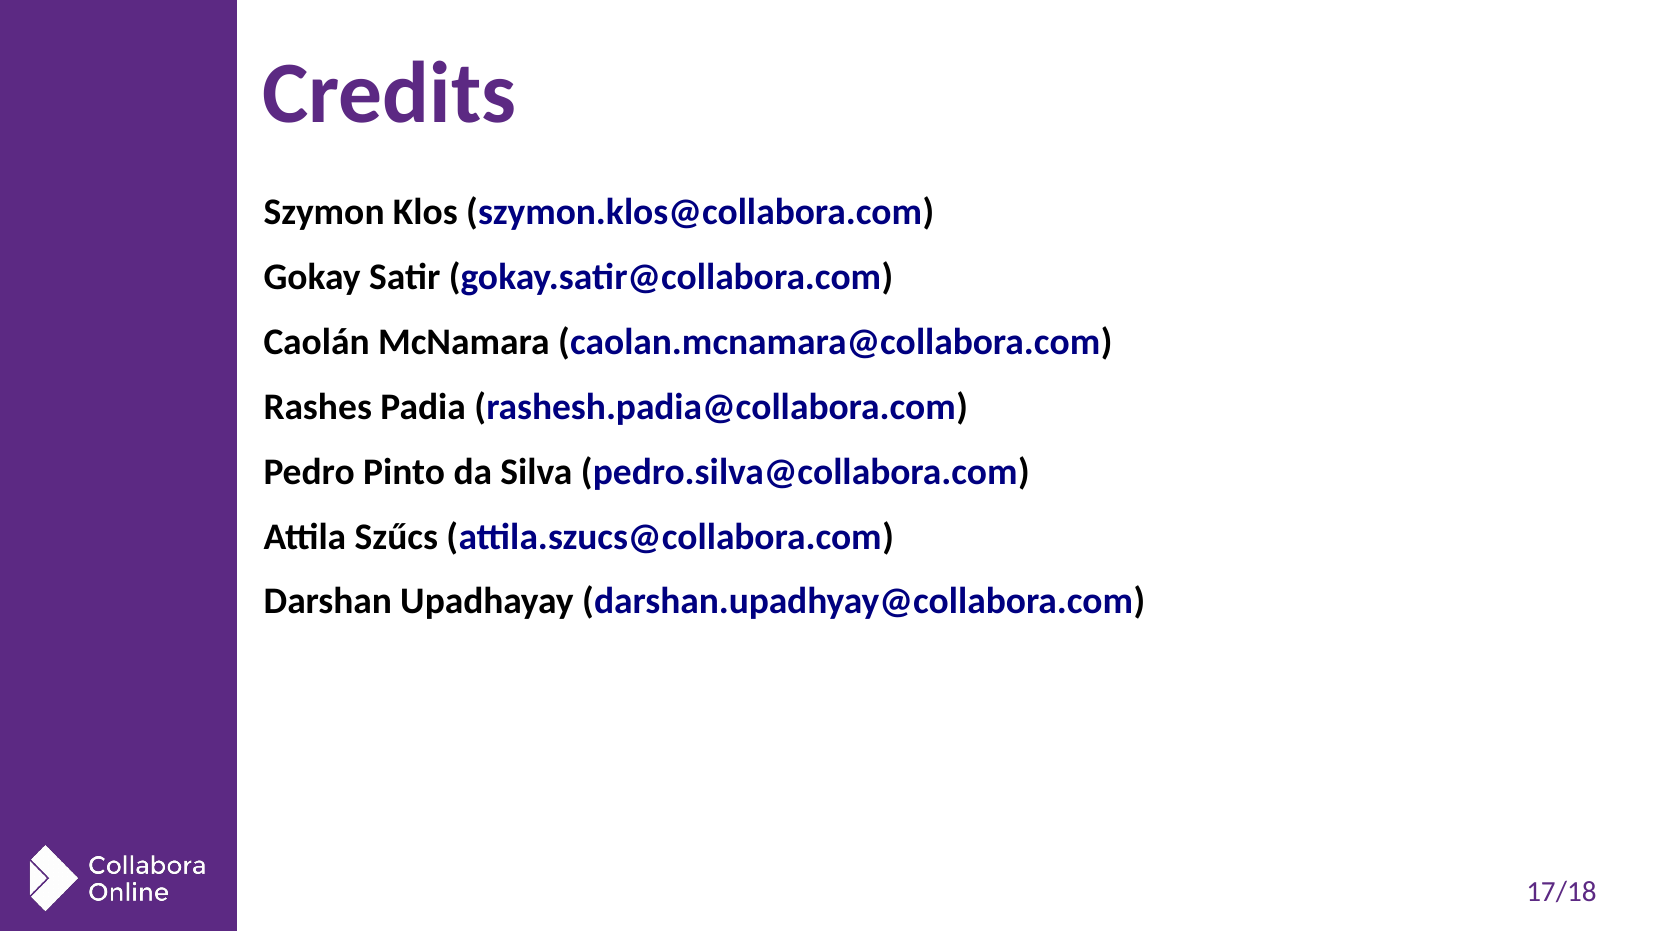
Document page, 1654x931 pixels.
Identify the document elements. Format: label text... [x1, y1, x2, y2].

picture [25, 840, 209, 916]
list Szymon Klos (szymon.klos@collabora.com) Gokay Satir (gokay.satir@collabora.com) Caolán McNamara (caolan.mcnamara@collabora.com) Rashes Padia (rashesh.padia@collabora.com) Pedro Pinto da Silva (pedro.silva@collabora.com) Attila Szűcs (attila.szucs@collabora.com) Darshan Upadhayay (darshan.upadhyay@collabora.com) [263, 187, 1182, 727]
title Credits [262, 13, 1644, 145]
